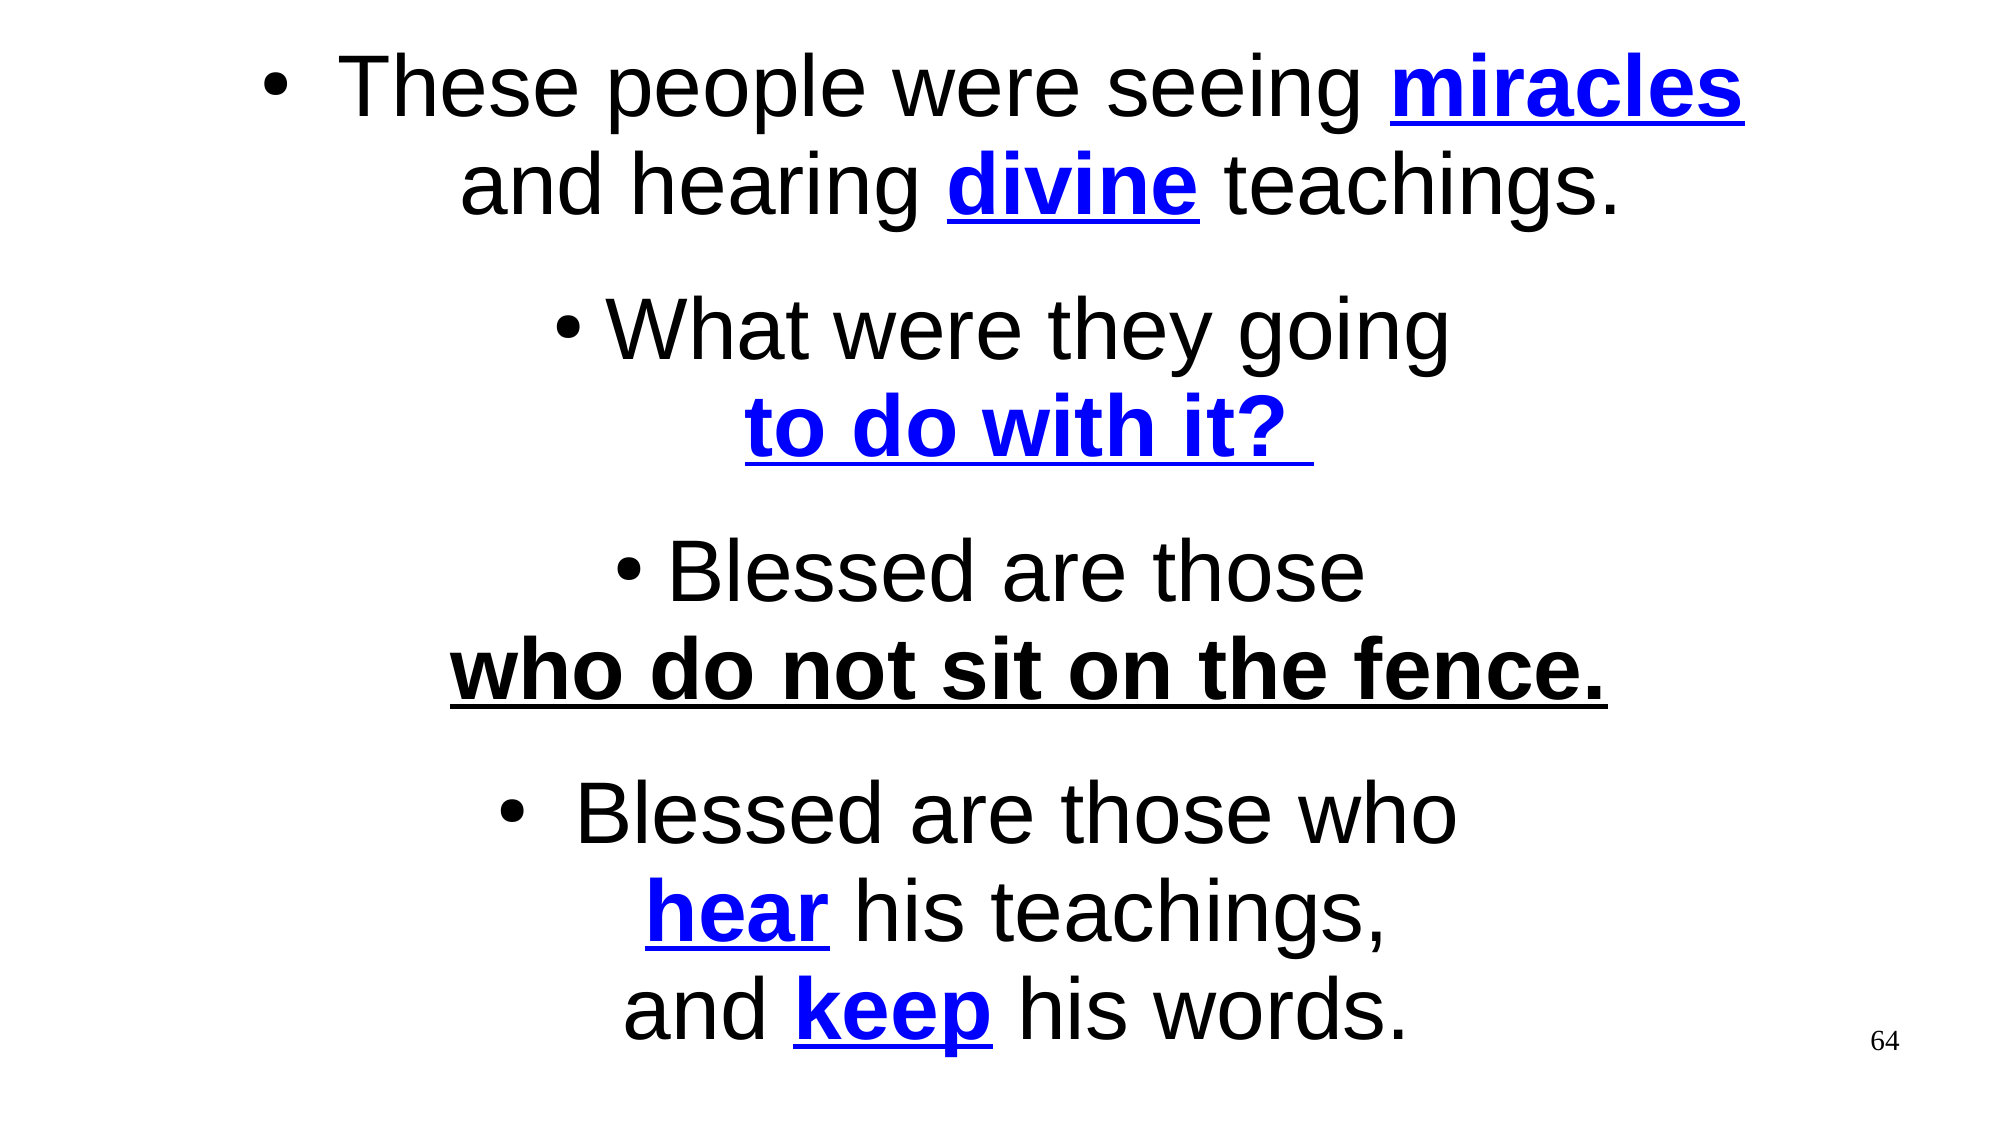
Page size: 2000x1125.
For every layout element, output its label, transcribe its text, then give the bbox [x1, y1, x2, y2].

list These people were seeing miracles and hearing divine teachings. What were they going to do with it? Blessed are those who do not sit on the fence. Blessed are those who hear his teachings, and keep his words. [37, 37, 1951, 1088]
